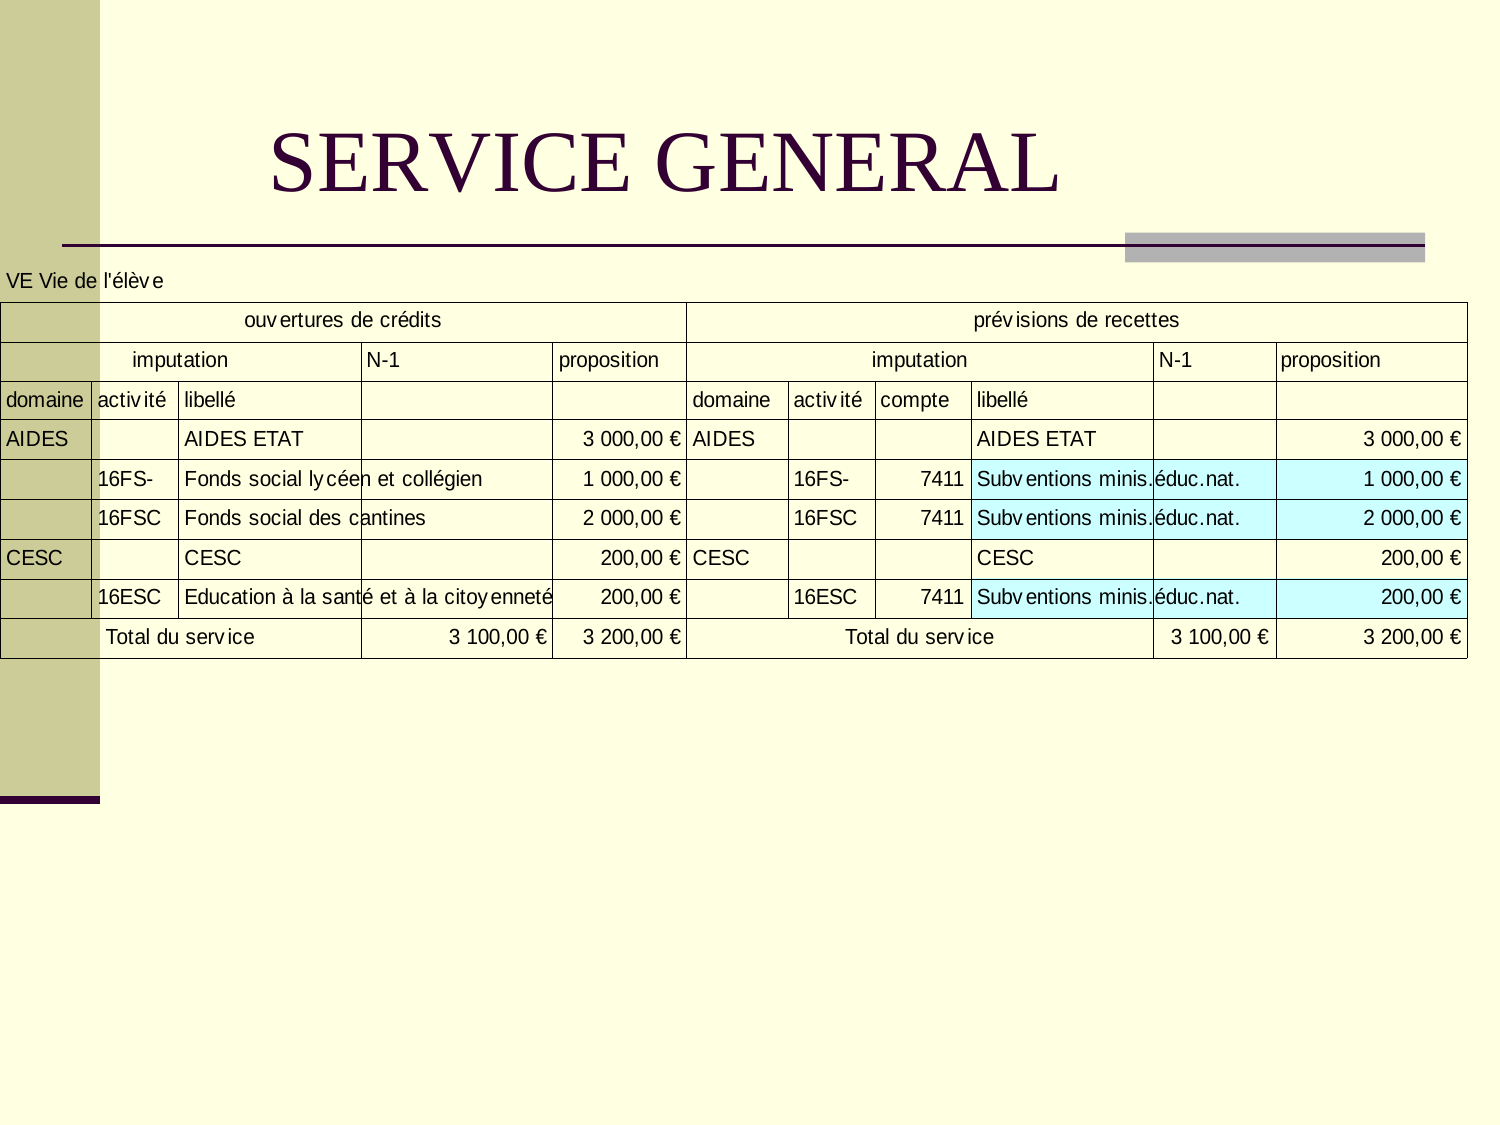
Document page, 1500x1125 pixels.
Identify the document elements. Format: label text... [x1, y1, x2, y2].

chart [0, 261, 1471, 661]
title SERVICE GENERAL [253, 31, 1404, 261]
